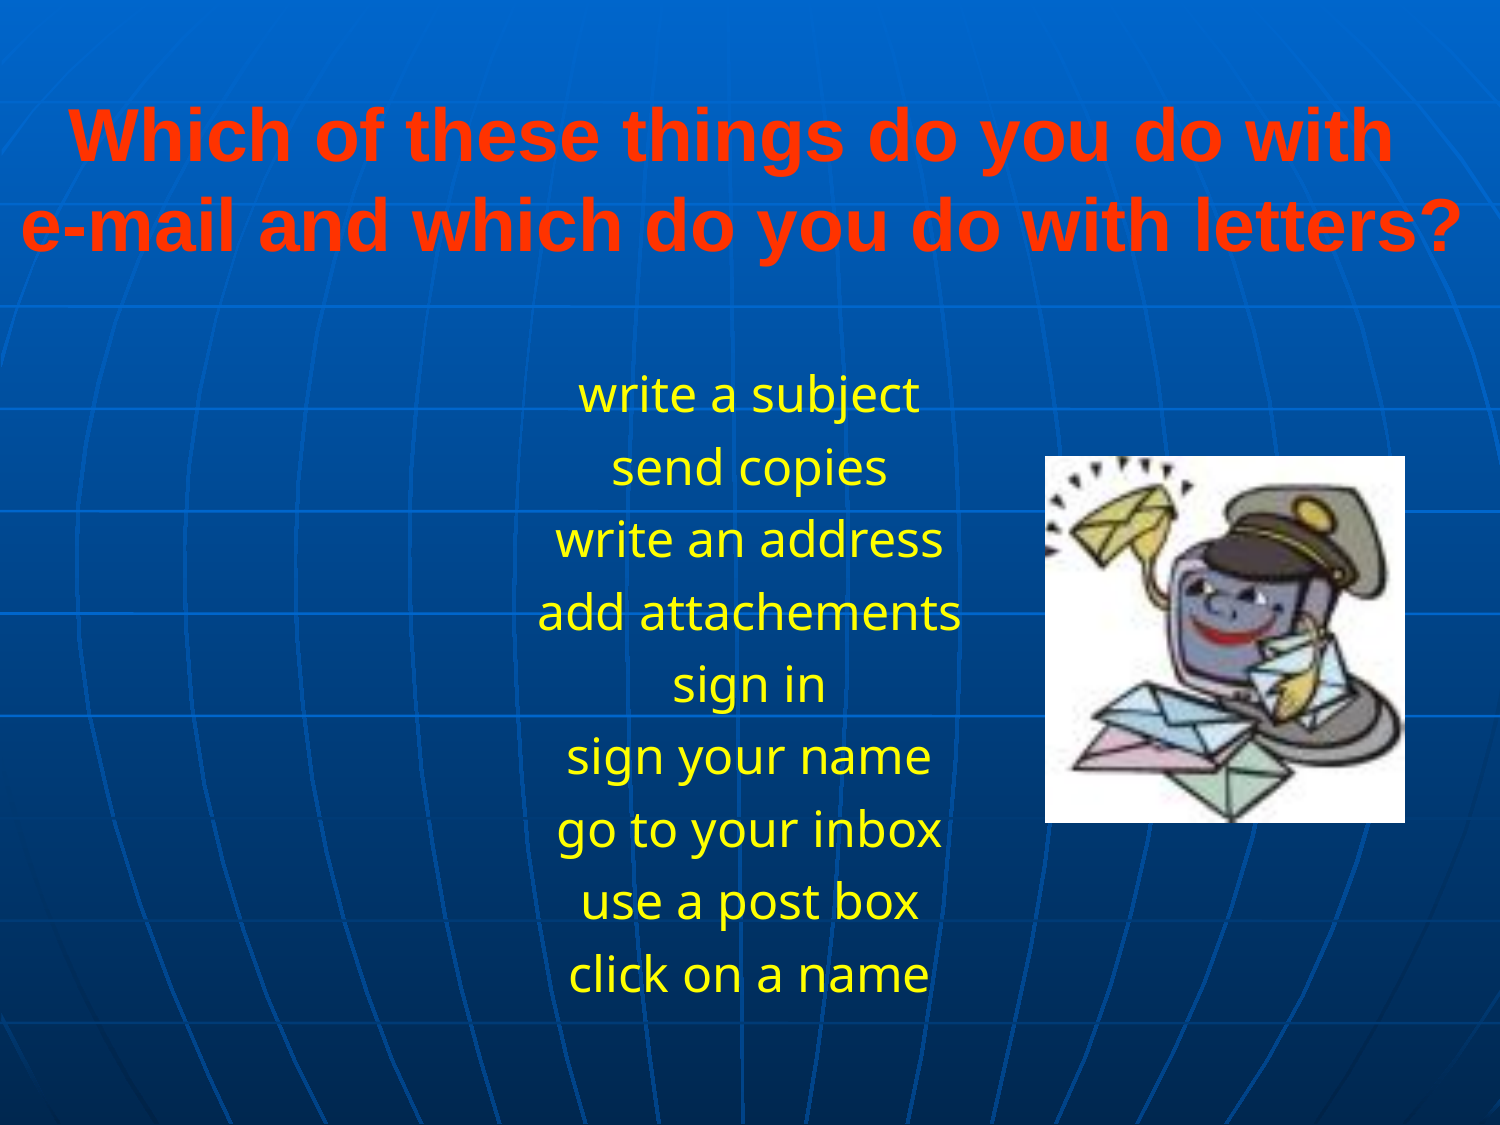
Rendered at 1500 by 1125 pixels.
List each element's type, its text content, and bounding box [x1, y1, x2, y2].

title Which of these things do you do with e-mail and which do you do with letters? [0, 19, 1489, 365]
picture [1045, 456, 1405, 823]
list write a subject send copies write an address add attachements sign in sign your name go to your inbox use a post box click on a name [75, 262, 1425, 1011]
